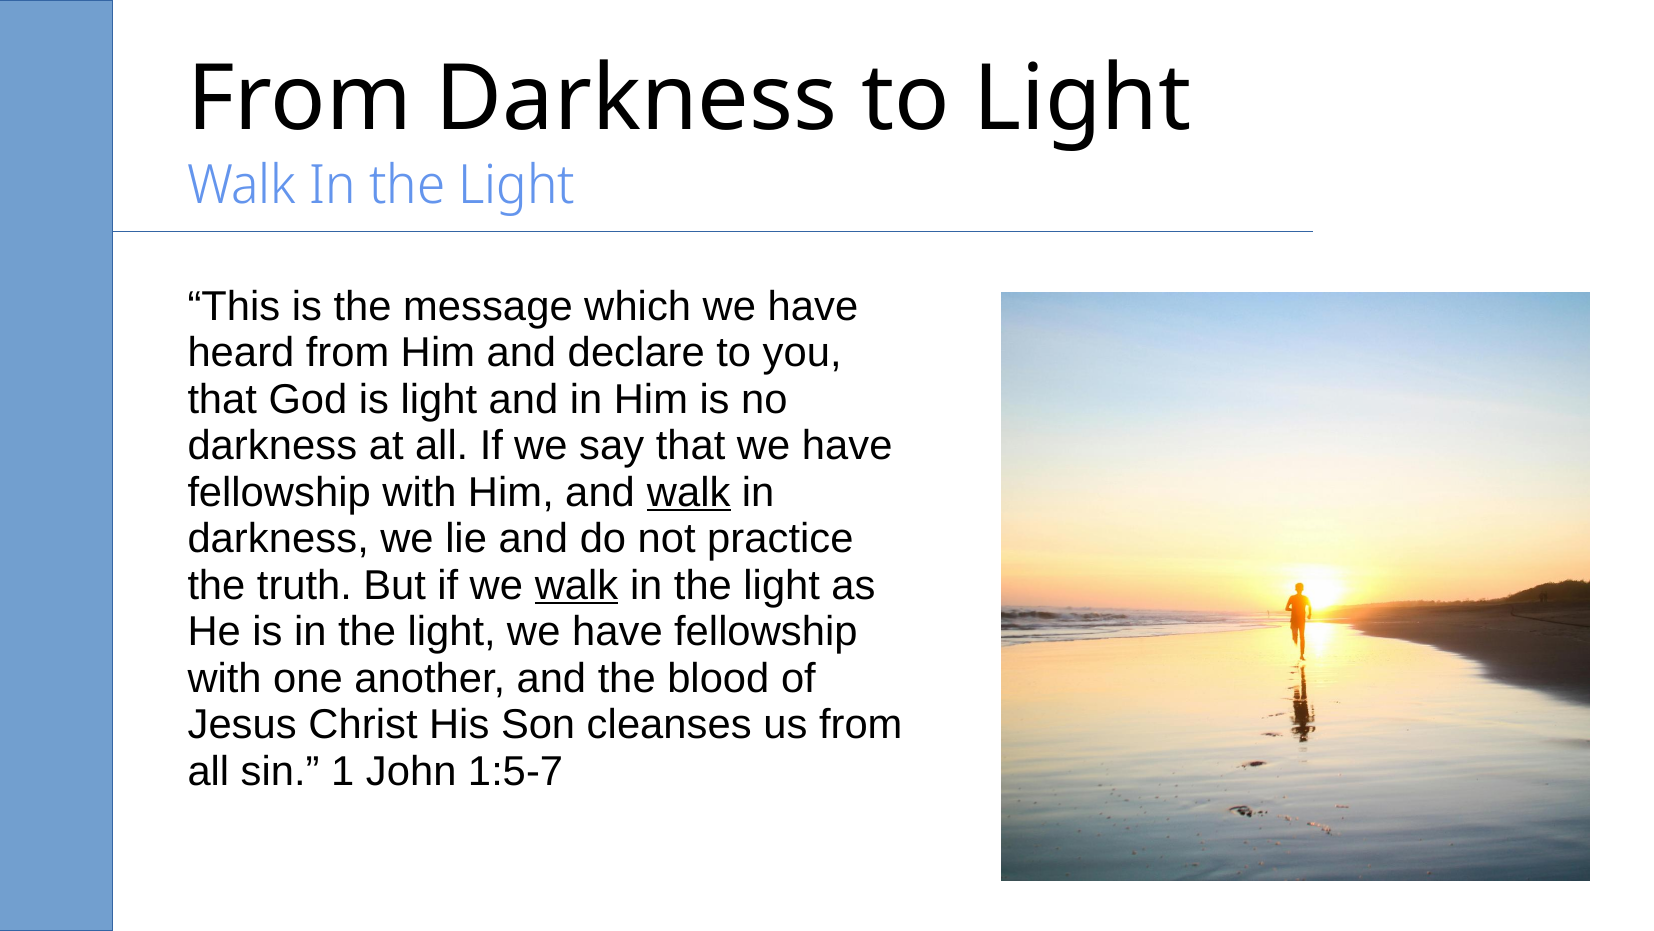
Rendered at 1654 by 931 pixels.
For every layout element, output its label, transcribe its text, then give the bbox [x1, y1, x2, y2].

title From Darkness to Light [187, 33, 1571, 125]
text_box [0, 0, 113, 931]
picture [1001, 292, 1590, 881]
subtitle “This is the message which we have heard from Him and declare to you, that God is light and in Him is no darkness at all. If we say that we have fellowship with Him, and walk in darkness, we lie and do not practice the truth. But if we walk in the light as He is in the light, we have fellowship with one another, and the blood of Jesus Christ His Son cleanses us from all sin.” 1 John 1:5-7 [187, 282, 911, 866]
title Walk In the Light [187, 125, 1571, 239]
